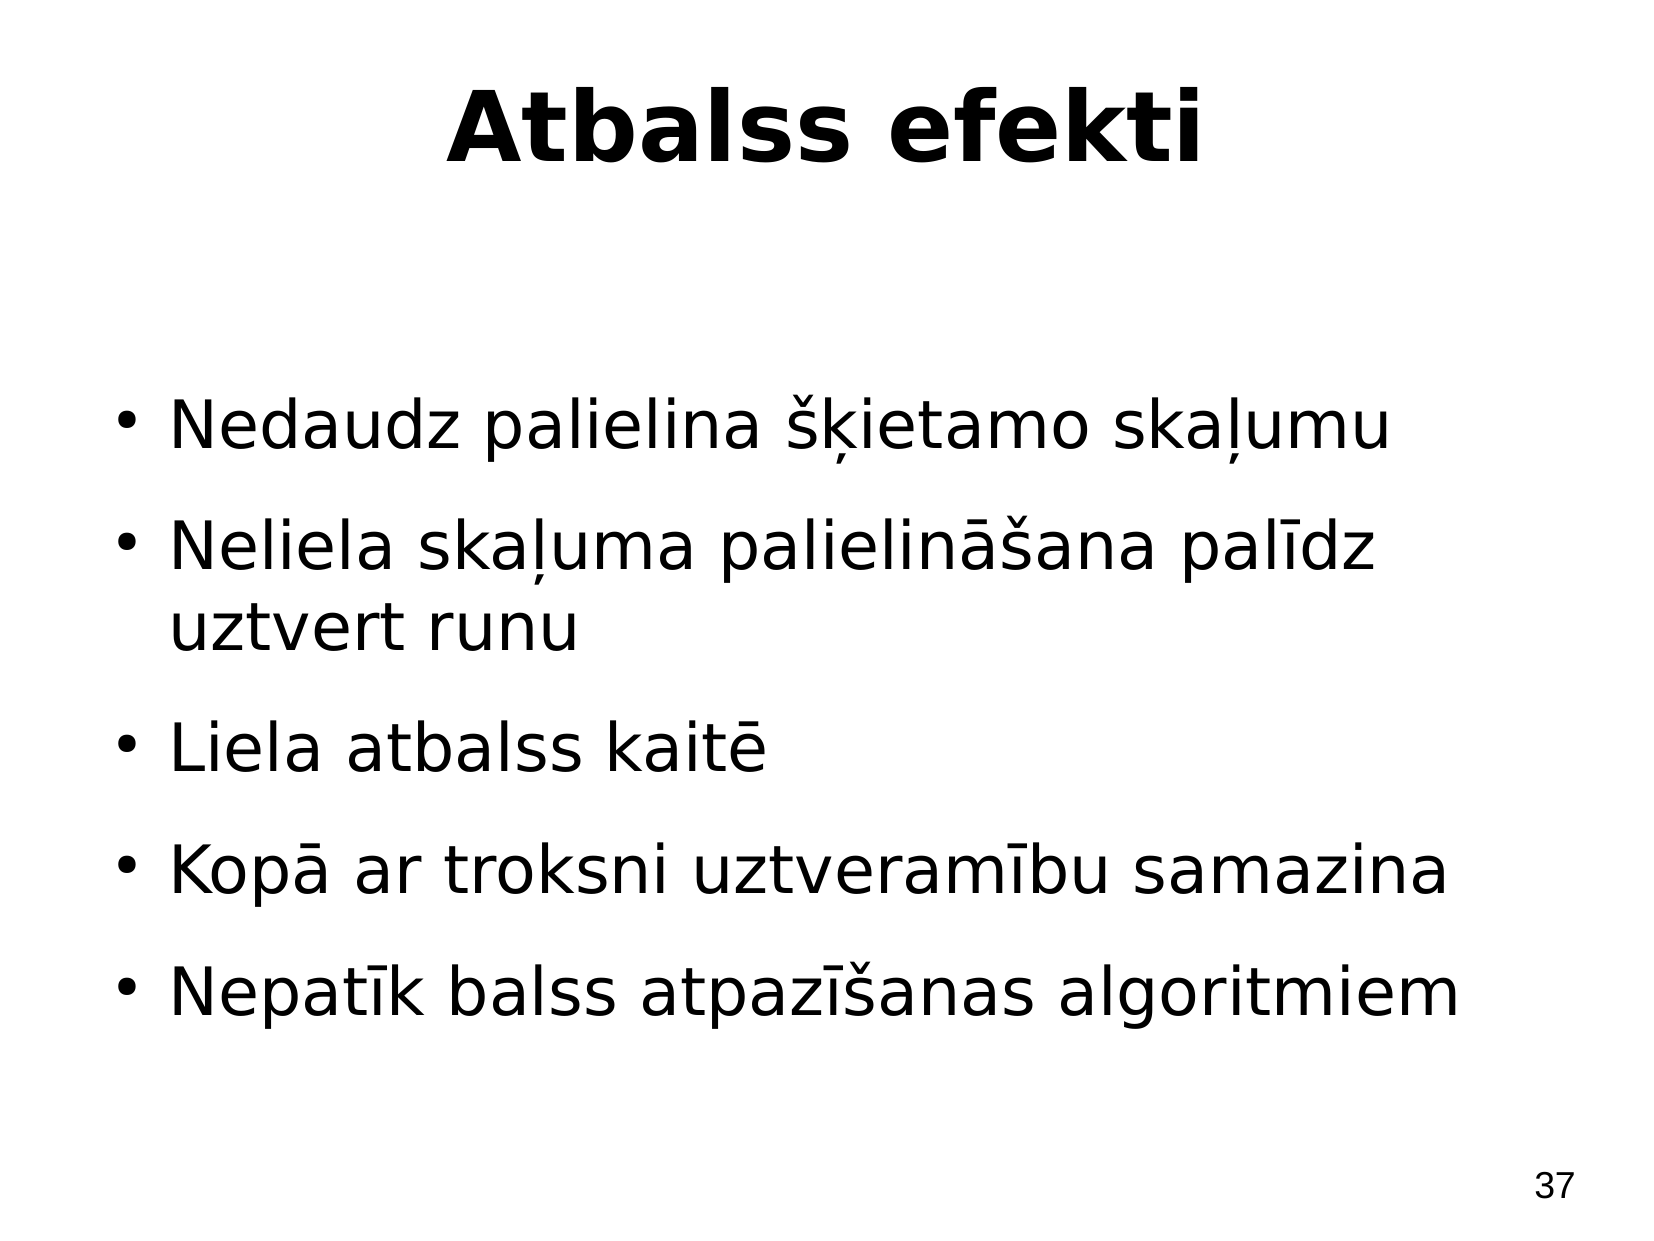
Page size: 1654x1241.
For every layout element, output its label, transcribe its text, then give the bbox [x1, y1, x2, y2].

title Atbalss efekti [82, 49, 1571, 196]
list Nedaudz palielina šķietamo skaļumu Neliela skaļuma palielināšana palīdz uztvert runu Liela atbalss kaitē Kopā ar troksni uztveramību samazina Nepatīk balss atpazīšanas algoritmiem [82, 225, 1538, 1186]
